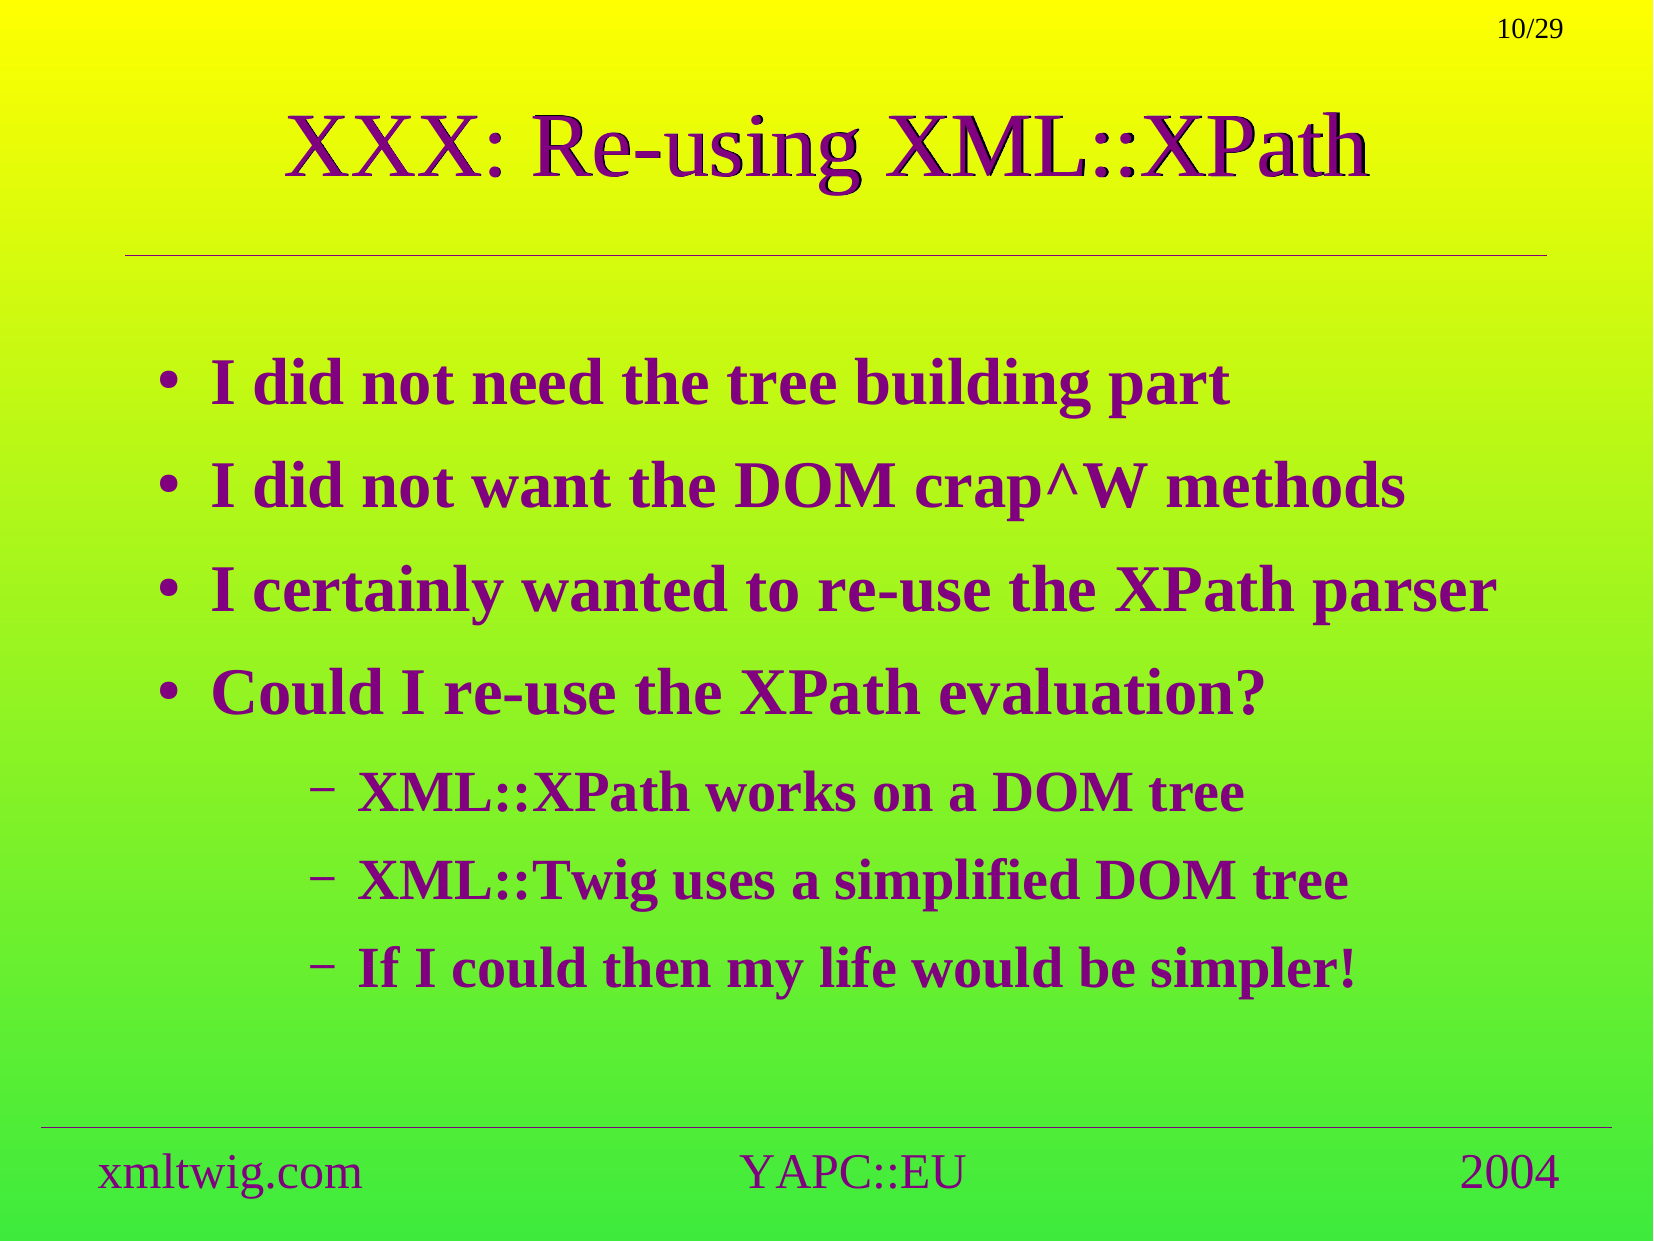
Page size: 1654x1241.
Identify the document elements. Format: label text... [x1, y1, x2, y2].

title XXX: Re-using XML::XPath [121, 66, 1533, 225]
list I did not need the tree building part I did not want the DOM crap^W methods I certainly wanted to re-use the XPath parser Could I re-use the XPath evaluation? XML::XPath works on a DOM tree XML::Twig uses a simplified DOM tree If I could then my life would be simpler! [121, 344, 1533, 1175]
